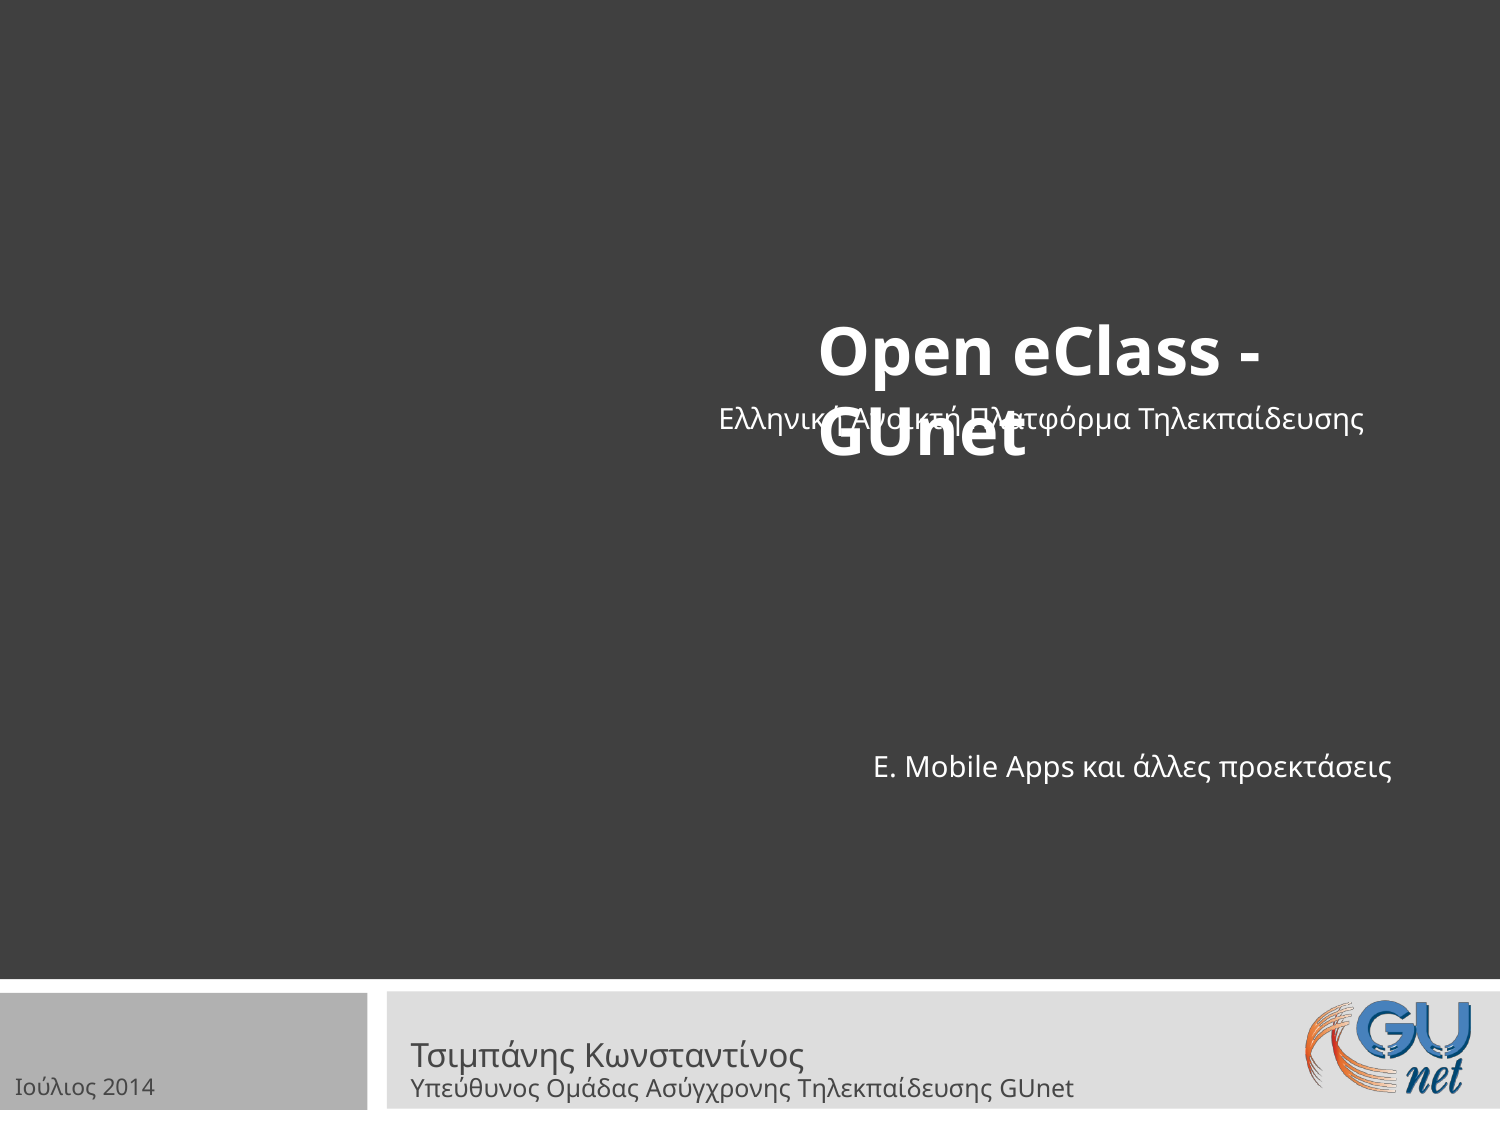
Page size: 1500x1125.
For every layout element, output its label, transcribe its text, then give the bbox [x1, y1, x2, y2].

text_box Ιούλιος 2014 [12, 1072, 167, 1100]
text_box Τσιμπάνης Κωνσταντίνος [408, 1034, 827, 1072]
text_box Ελληνική Ανοικτή Πλατφόρμα Τηλεκπαίδευσης [716, 400, 1399, 431]
text_box Υπεύθυνος Ομάδας Ασύγχρονης Τηλεκπαίδευσης GUnet [408, 1072, 1109, 1103]
text_box [0, 0, 1500, 1125]
text_box Open eClass - GUnet [815, 308, 1399, 376]
text_box Ε. Mobile Apps και άλλες προεκτάσεις [870, 748, 1423, 783]
